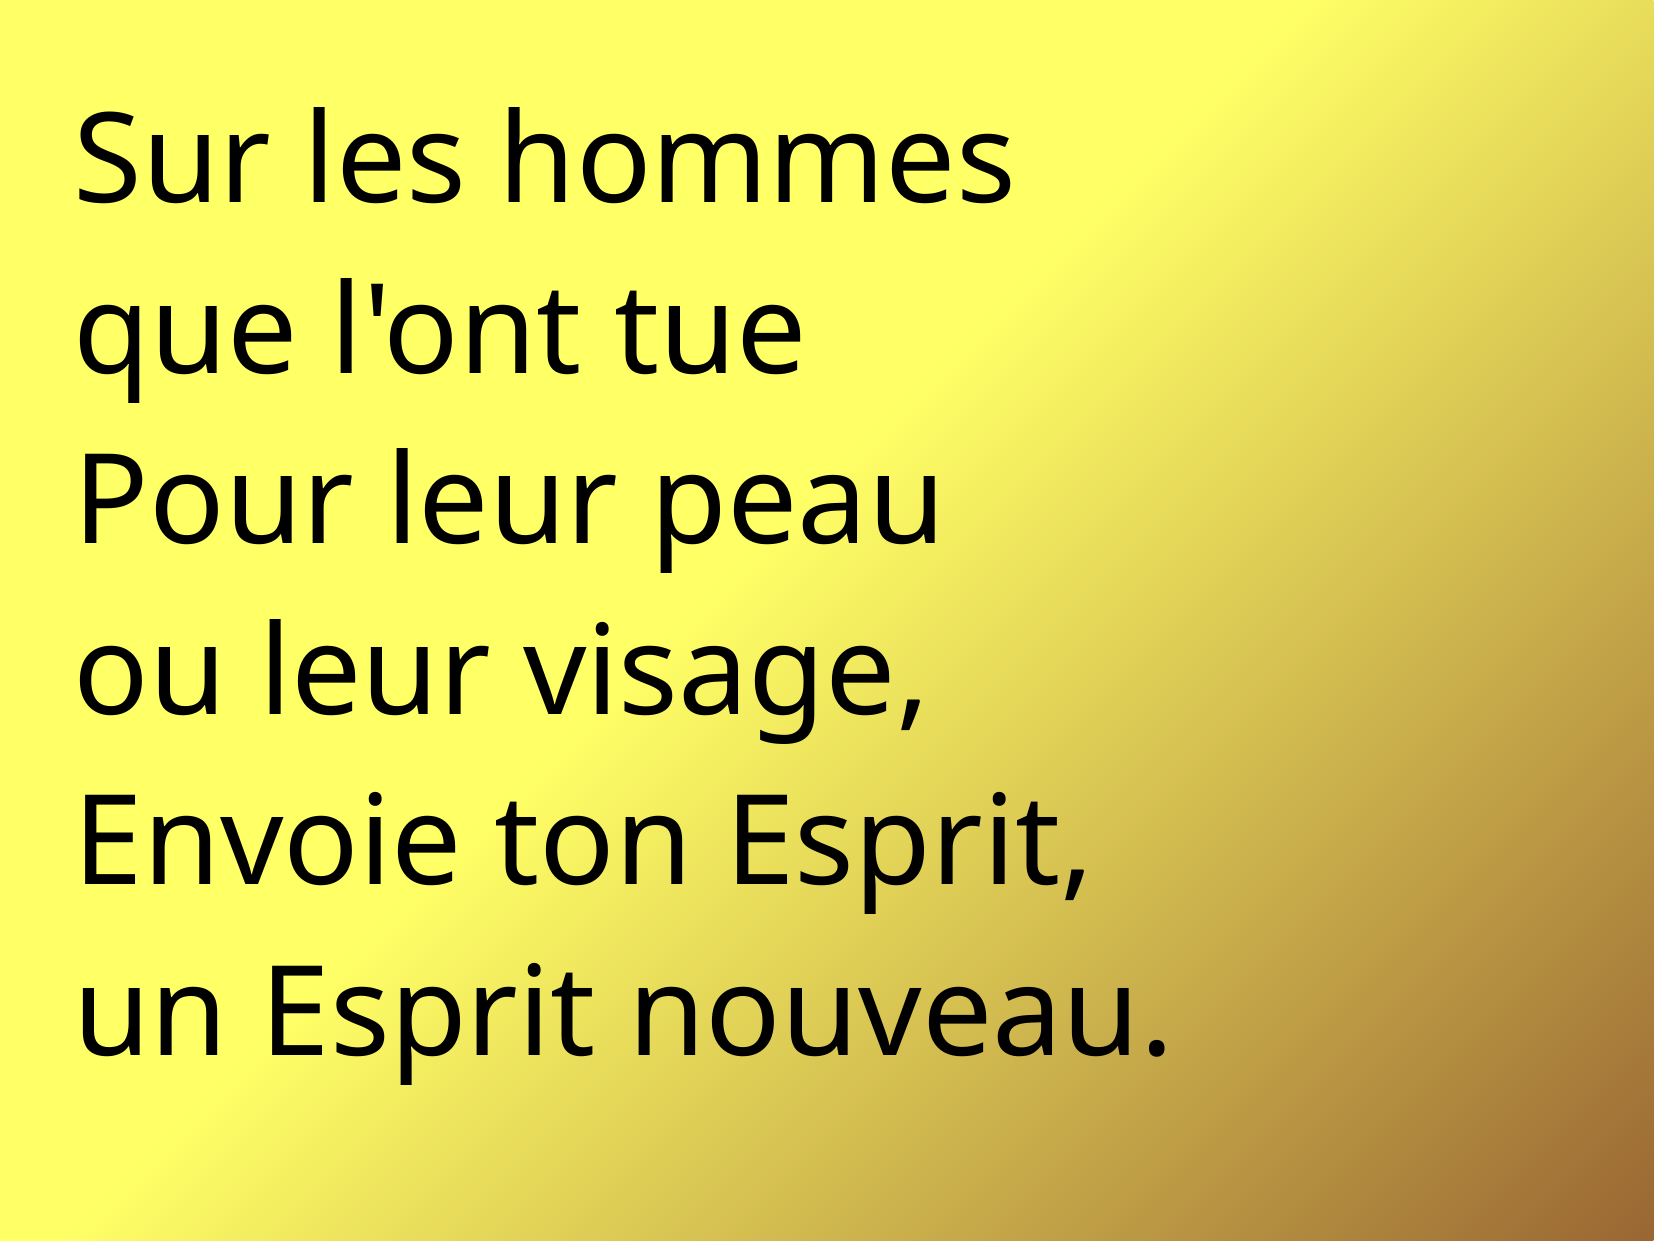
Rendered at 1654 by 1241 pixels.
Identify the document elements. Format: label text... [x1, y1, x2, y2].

text_box Sur les hommes que l'ont tue Pour leur peau ou leur visage, Envoie ton Esprit, un Esprit nouveau. [59, 61, 1583, 1123]
